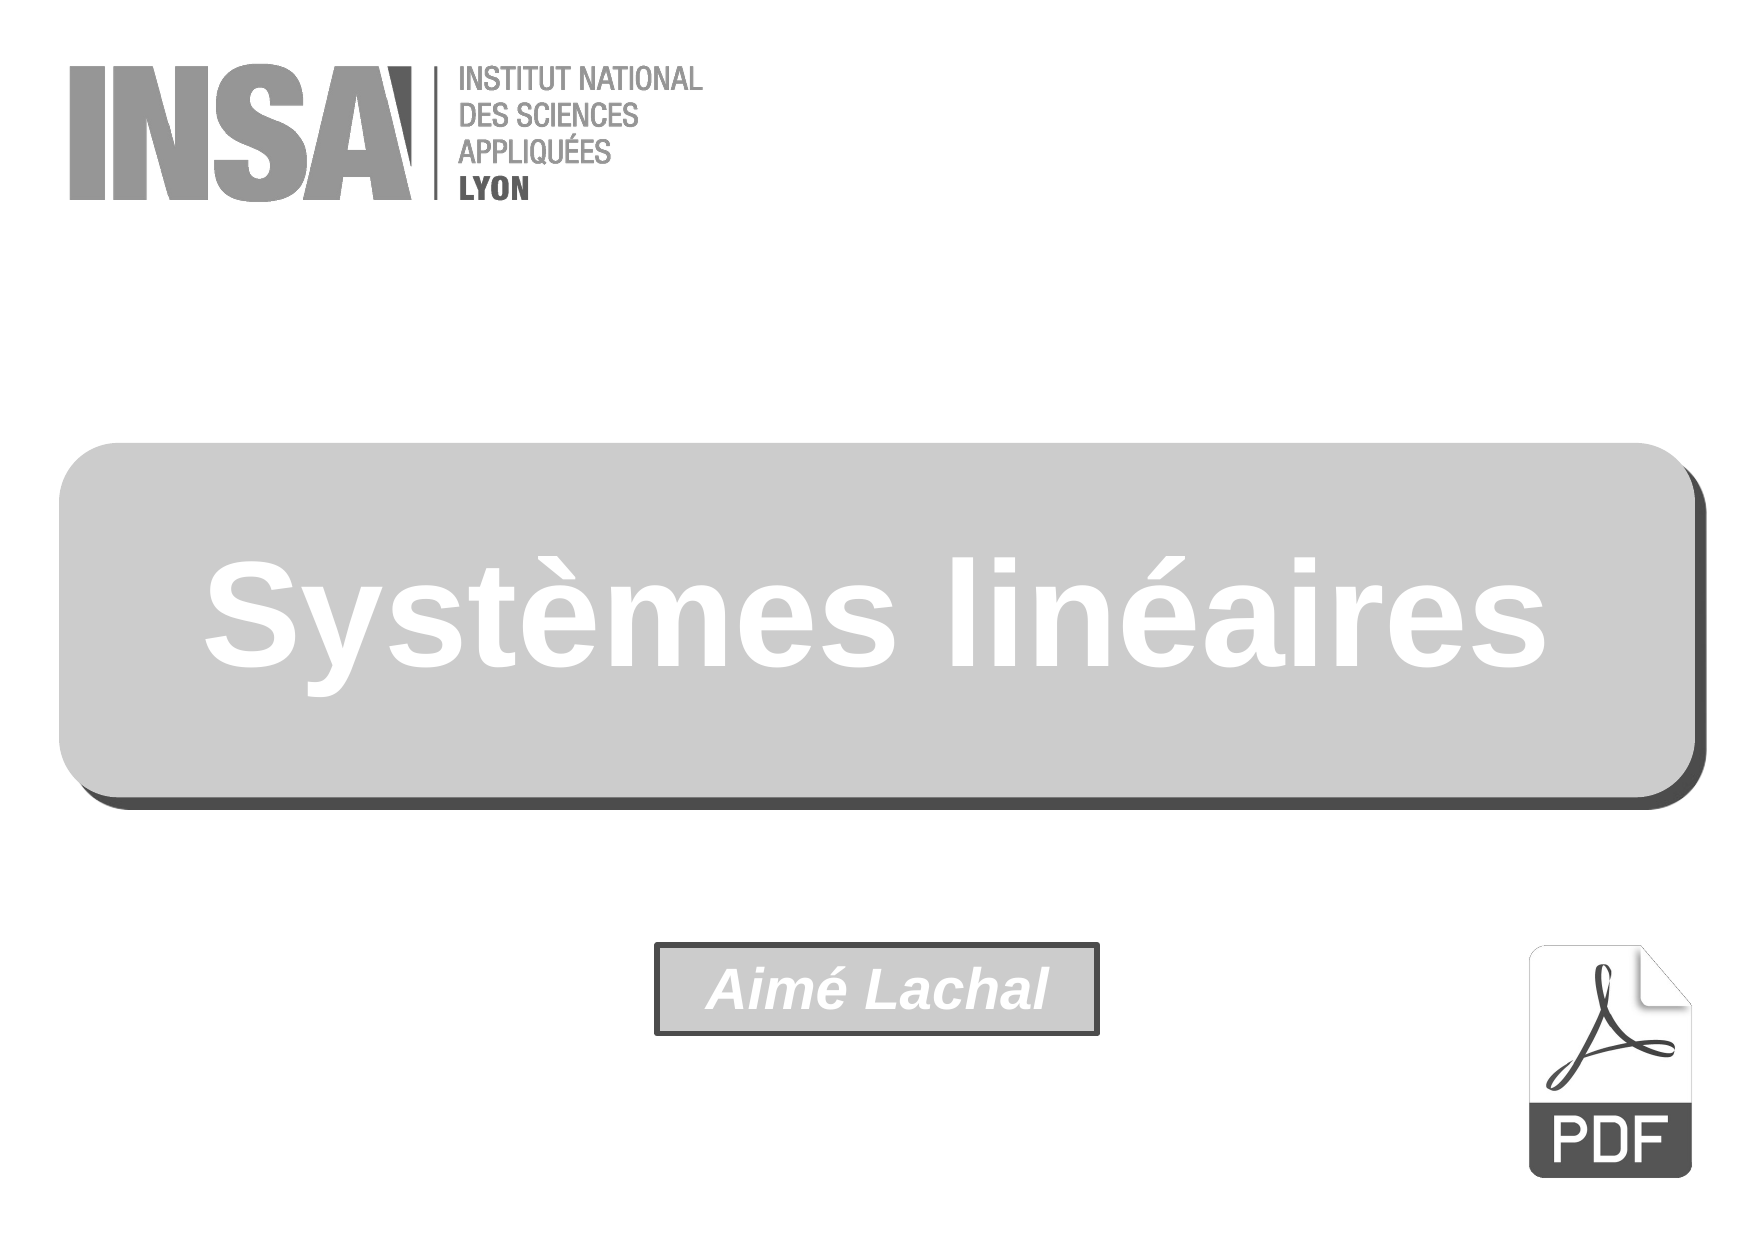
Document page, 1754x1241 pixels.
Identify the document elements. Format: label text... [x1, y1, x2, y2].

text_box Systèmes linéaires [59, 442, 1695, 798]
picture [1526, 944, 1695, 1182]
title Aimé Lachal [657, 944, 1098, 1034]
picture [59, 58, 713, 207]
